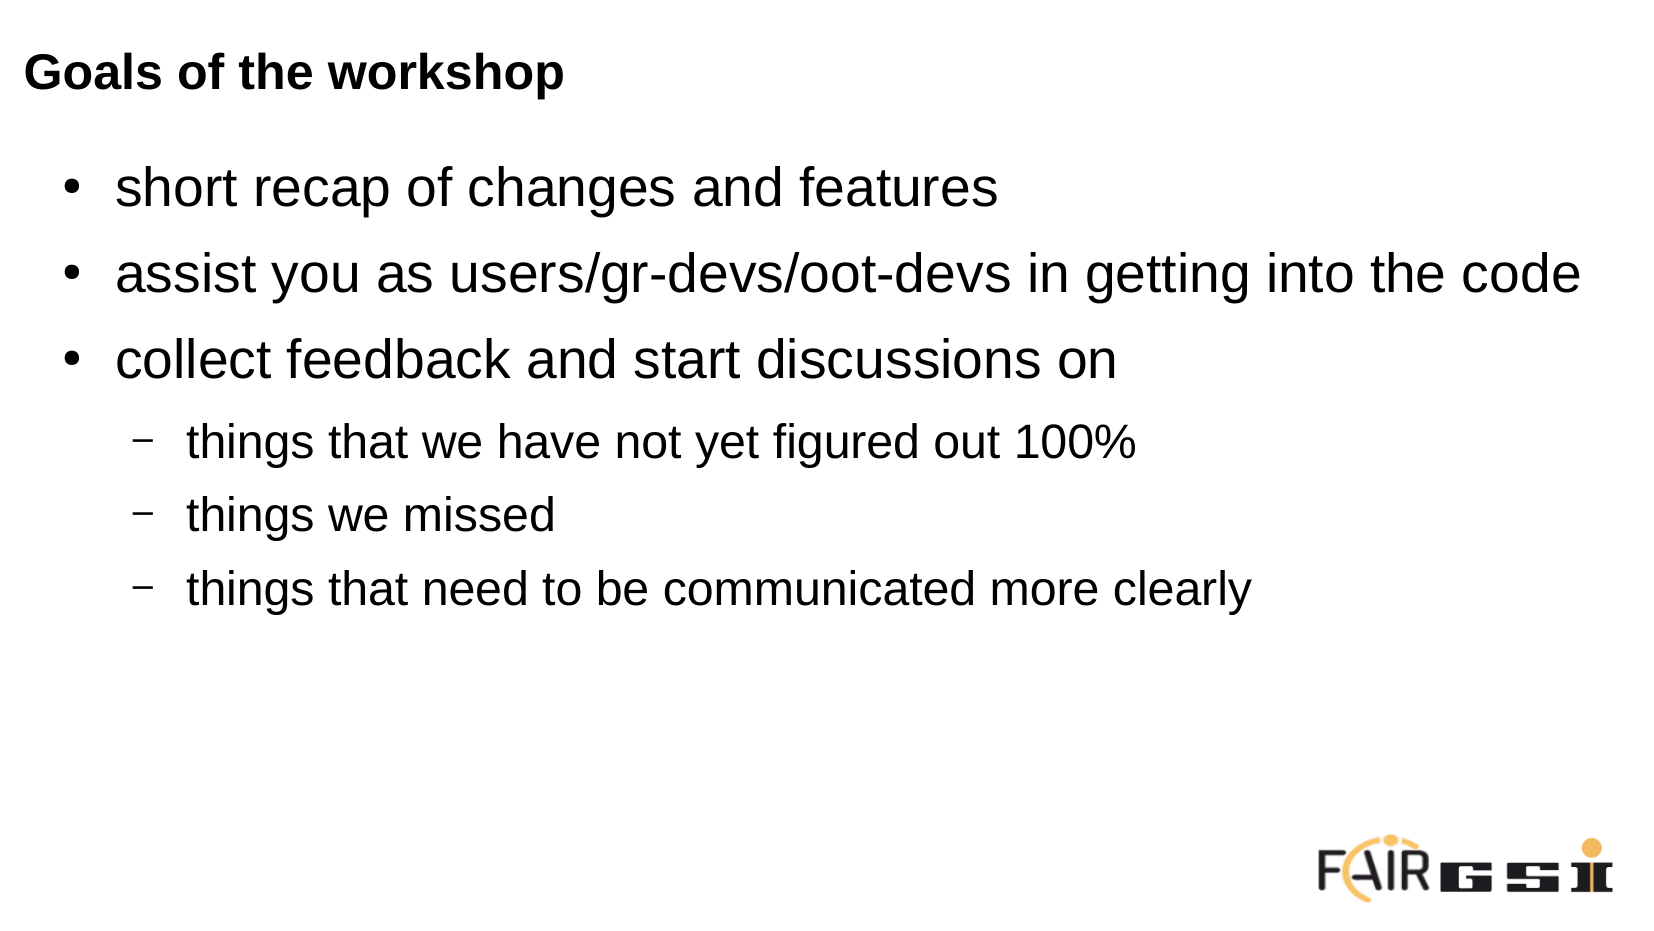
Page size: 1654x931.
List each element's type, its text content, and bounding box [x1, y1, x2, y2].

title Goals of the workshop [23, 5, 1638, 139]
picture [1318, 833, 1430, 904]
picture [1439, 836, 1615, 895]
list short recap of changes and features assist you as users/gr-devs/oot-devs in getting into the code collect feedback and start discussions on things that we have not yet figured out 100% things we missed things that need to be communicated more clearly [44, 156, 1610, 827]
